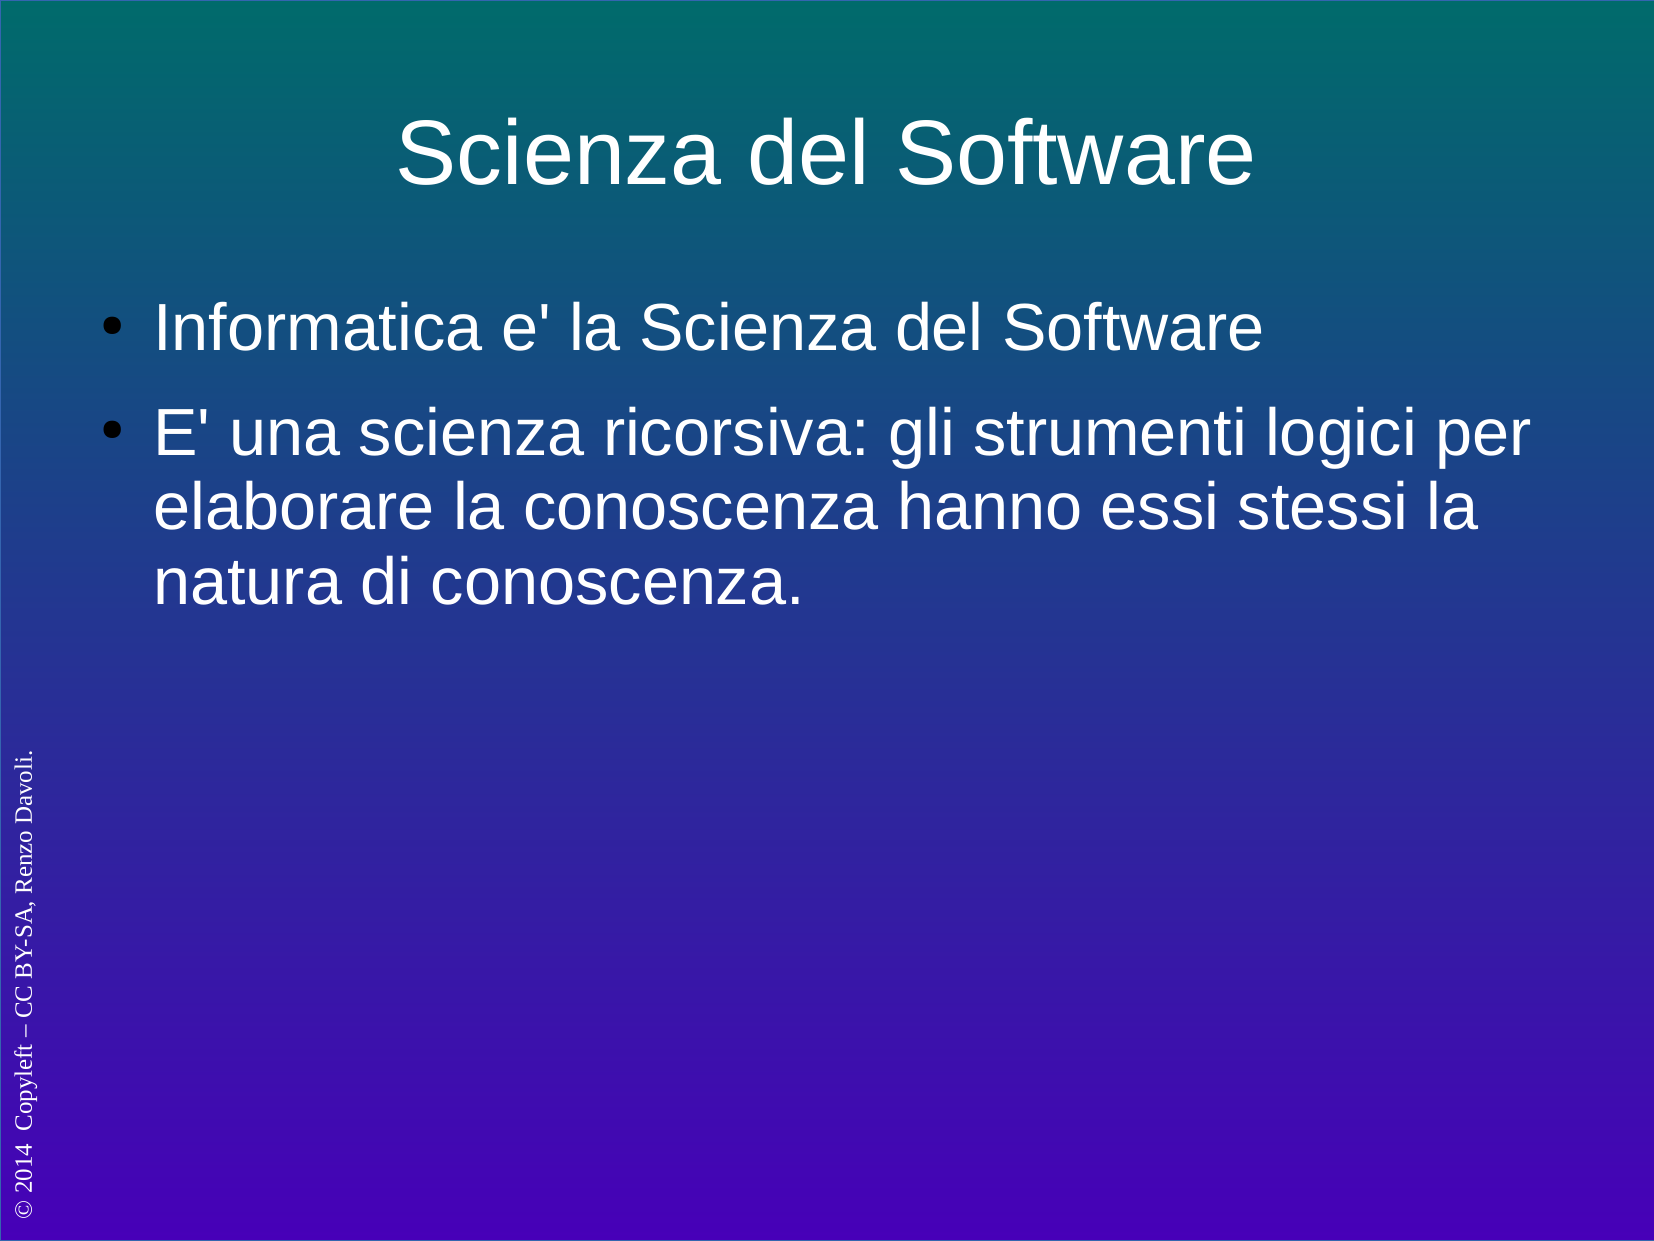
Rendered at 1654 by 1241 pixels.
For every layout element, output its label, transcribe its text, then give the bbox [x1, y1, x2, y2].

title Scienza del Software [82, 49, 1571, 257]
list Informatica e' la Scienza del Software E' una scienza ricorsiva: gli strumenti logici per elaborare la conoscenza hanno essi stessi la natura di conoscenza. [82, 290, 1571, 1156]
